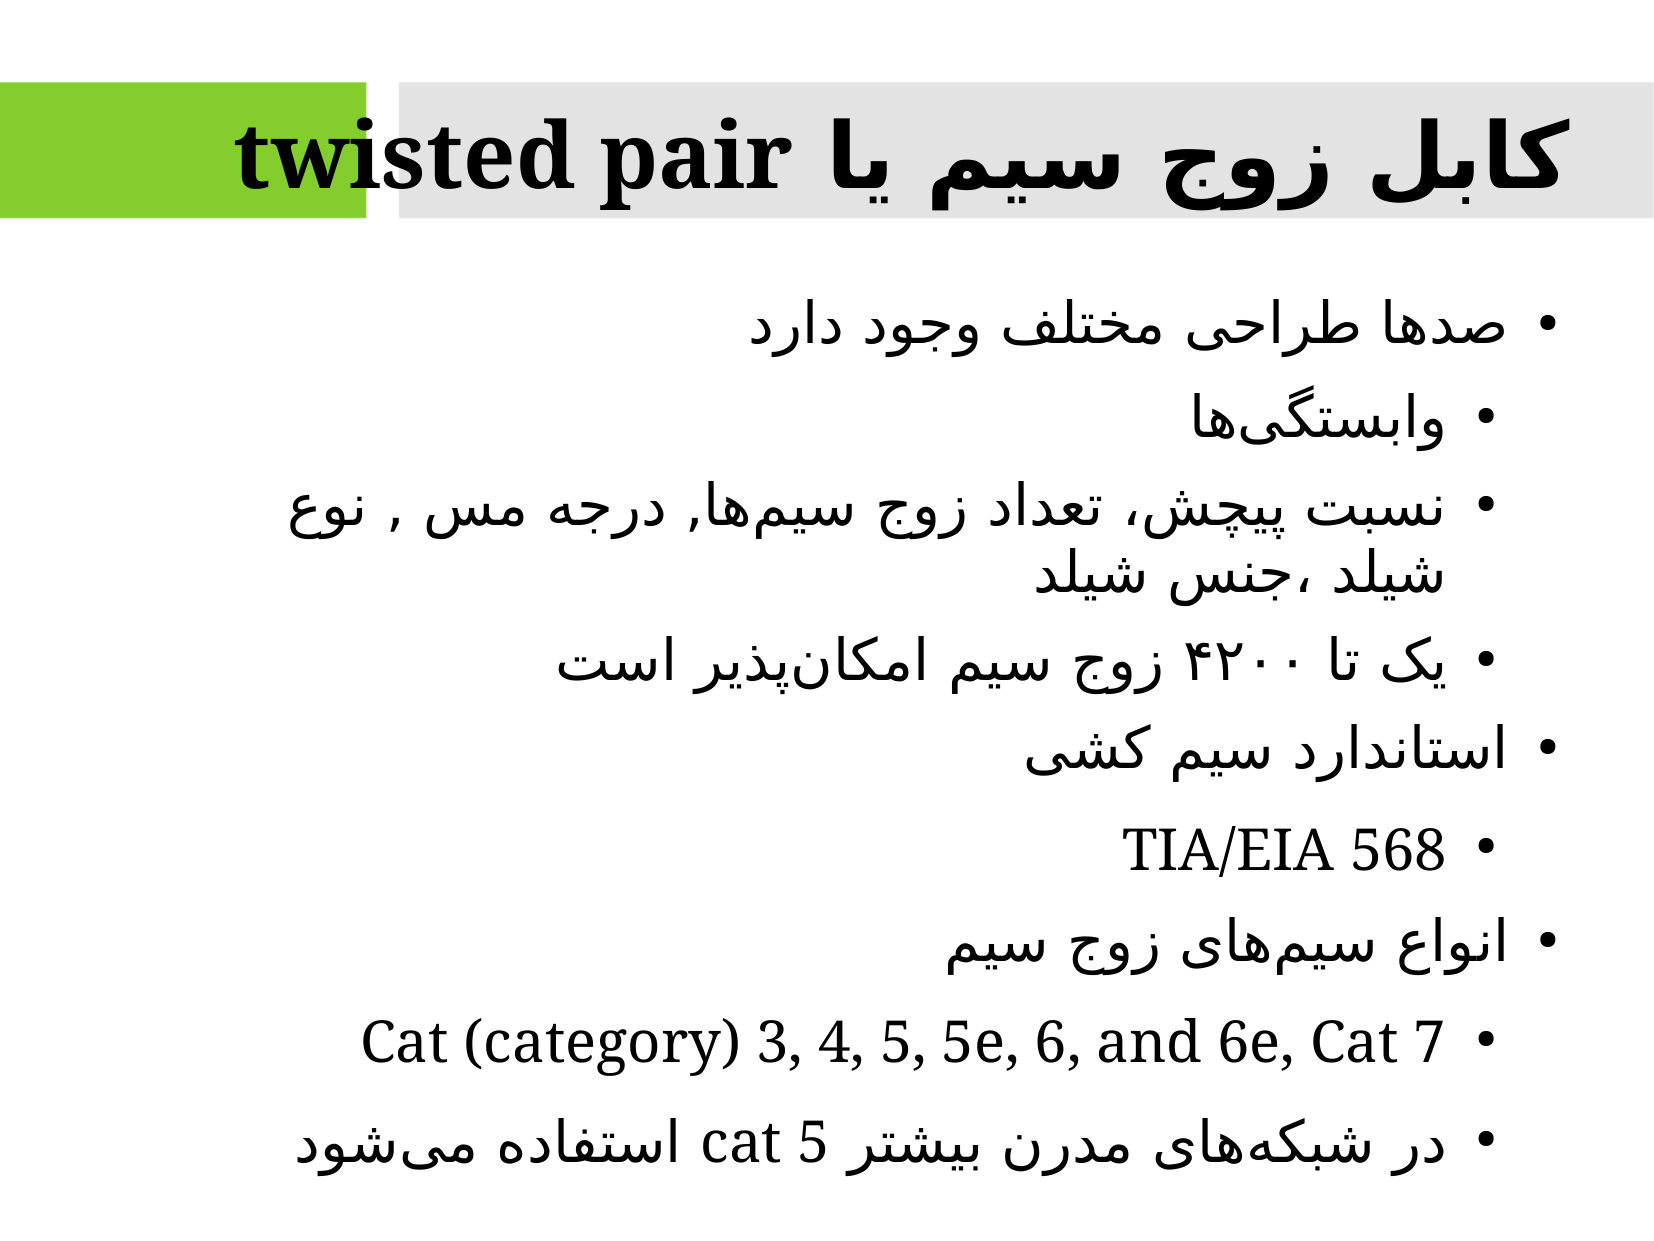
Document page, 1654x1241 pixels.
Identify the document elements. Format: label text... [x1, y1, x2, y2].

title کابل زوج سیم یا twisted pair [82, 49, 1571, 257]
list صدها طراحی مختلف وجود دارد وابستگی‌ها نسبت پیچش، تعداد زوج سیم‌ها, درجه مس , نوع شیلد ،جنس شیلد یک تا ۴۲۰۰ زوج سیم امکان‌پذیر است استاندارد سیم کشی TIA/EIA 568 انواع سیم‌های زوج سیم Cat (category) 3, 4, 5, 5e, 6, and 6e, Cat 7 در شبکه‌های مدرن بیشتر cat 5 استفاده می‌شود [82, 290, 1571, 1182]
picture [0, 0, 1654, 1241]
